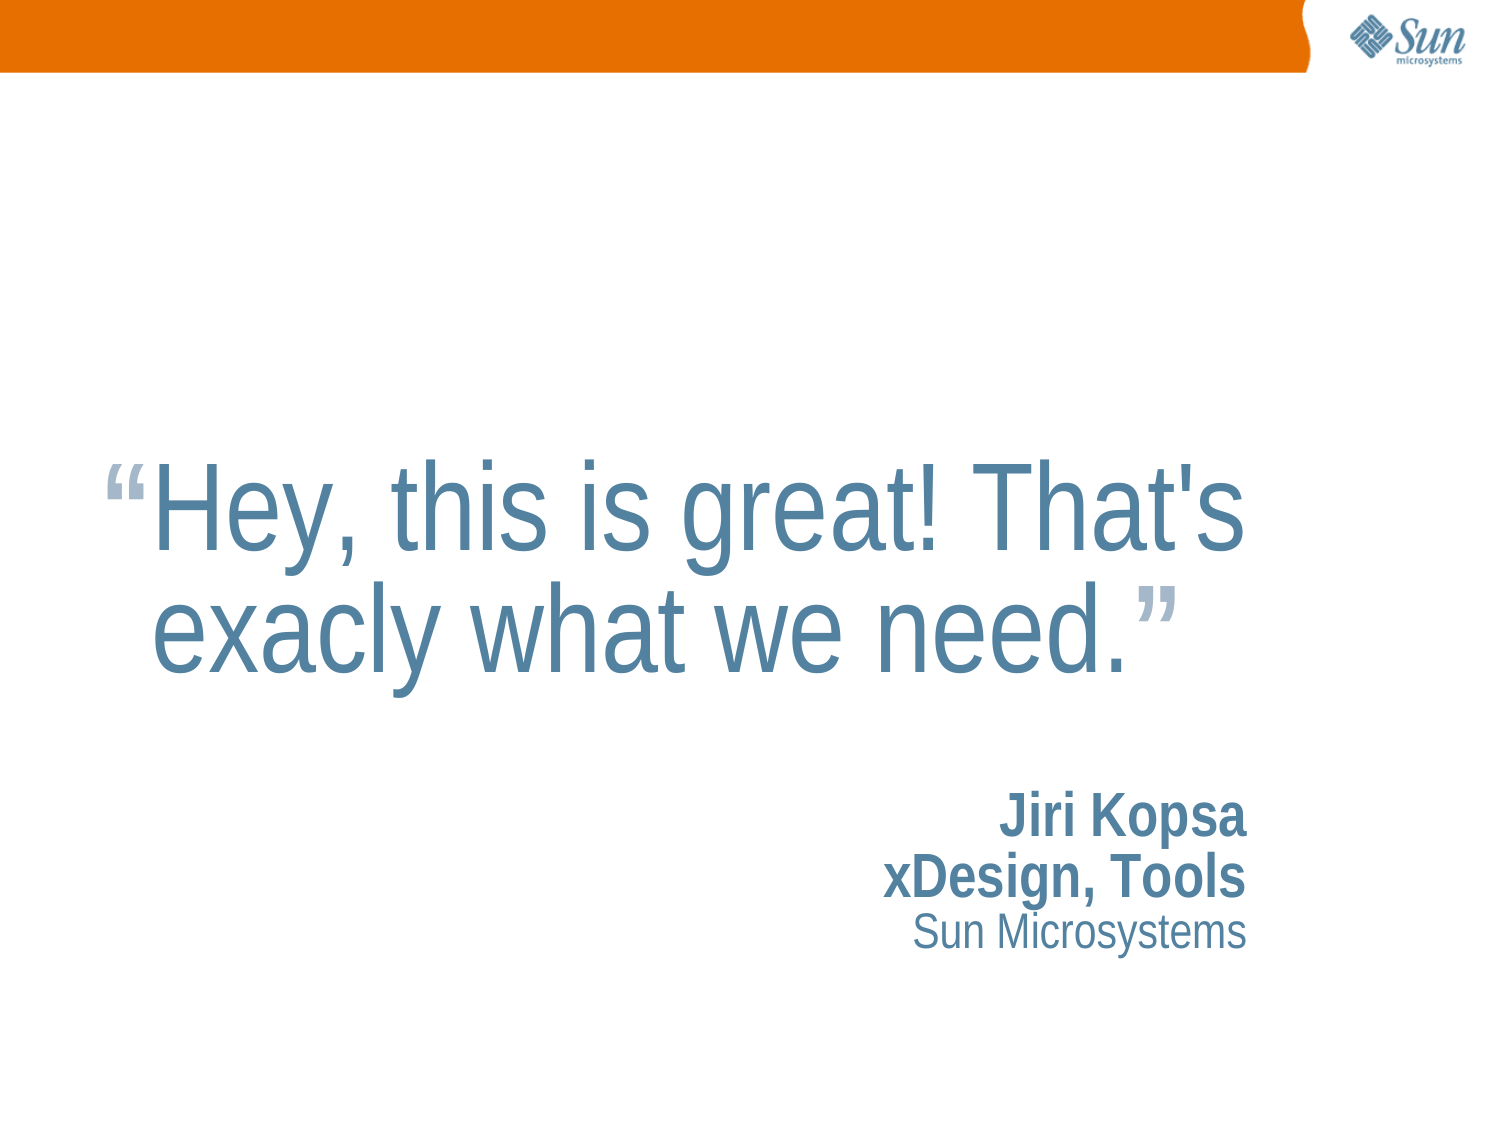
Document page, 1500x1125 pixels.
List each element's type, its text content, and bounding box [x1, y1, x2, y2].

picture [0, 0, 1500, 75]
text_box “Hey, this is great! That's exacly what we need.” [81, 300, 1369, 849]
text_box Jiri Kopsa xDesign, Tools Sun Microsystems [662, 788, 1248, 968]
